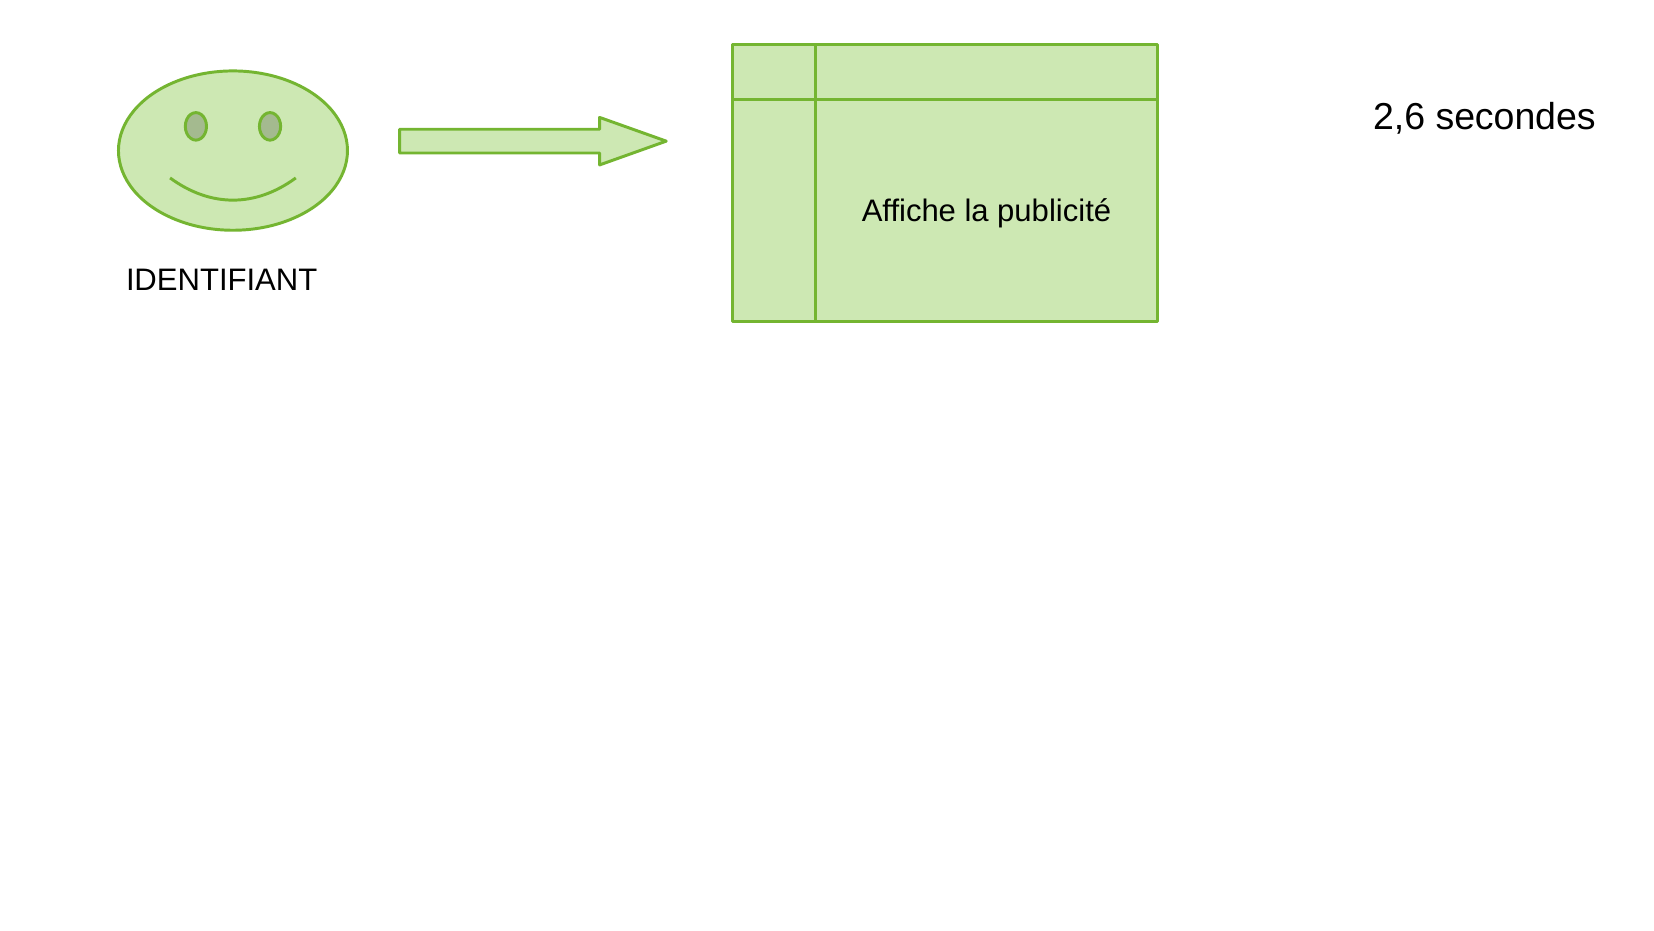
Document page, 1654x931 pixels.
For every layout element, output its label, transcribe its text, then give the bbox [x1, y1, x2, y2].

text_box [399, 117, 667, 165]
text_box [118, 70, 348, 231]
text_box Affiche la publicité [732, 44, 1158, 322]
text_box IDENTIFIANT [111, 255, 400, 303]
text_box 2,6 secondes [1358, 88, 1611, 146]
